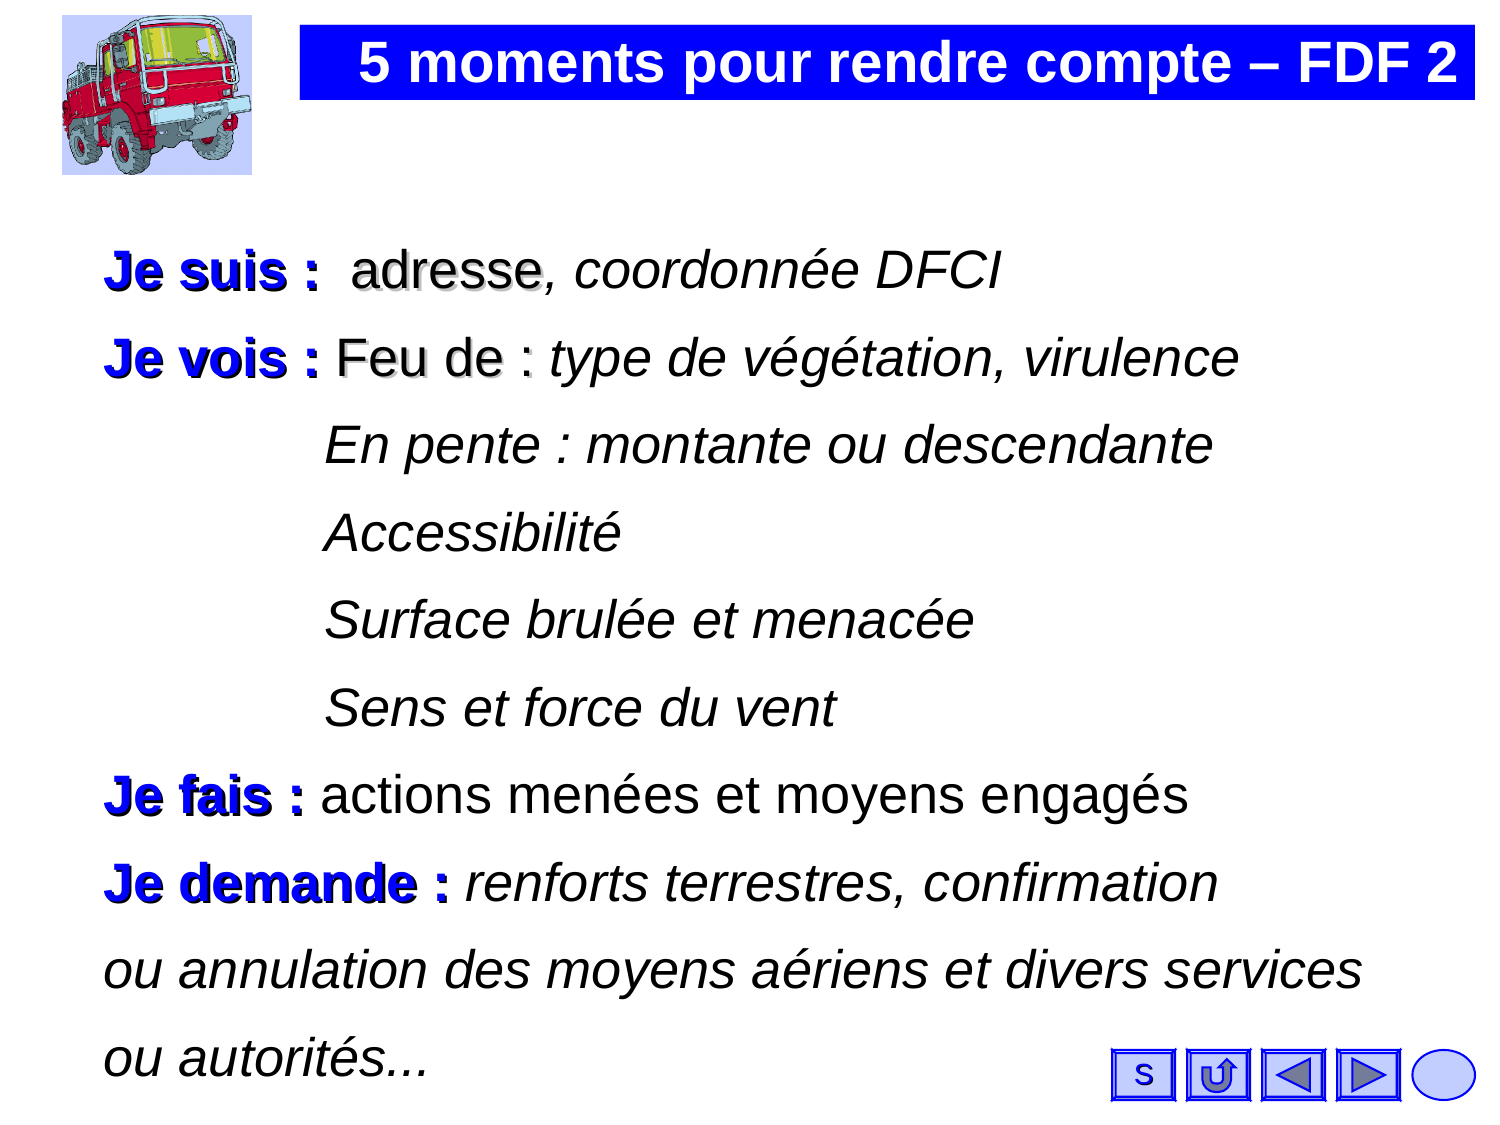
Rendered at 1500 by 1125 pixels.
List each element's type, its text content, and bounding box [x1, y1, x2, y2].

text_box Je suis : adresse, coordonnée DFCI Je vois : Feu de : type de végétation, virulence En pente : montante ou descendante Accessibilité Surface brulée et menacée Sens et force du vent Je fais : actions menées et moyens engagés Je demande : renforts terrestres, confirmation ou annulation des moyens aériens et divers services ou autorités... [88, 236, 1388, 886]
text_box 5 moments pour rendre compte – FDF 2 [299, 24, 1475, 100]
text_box [1412, 1049, 1476, 1101]
